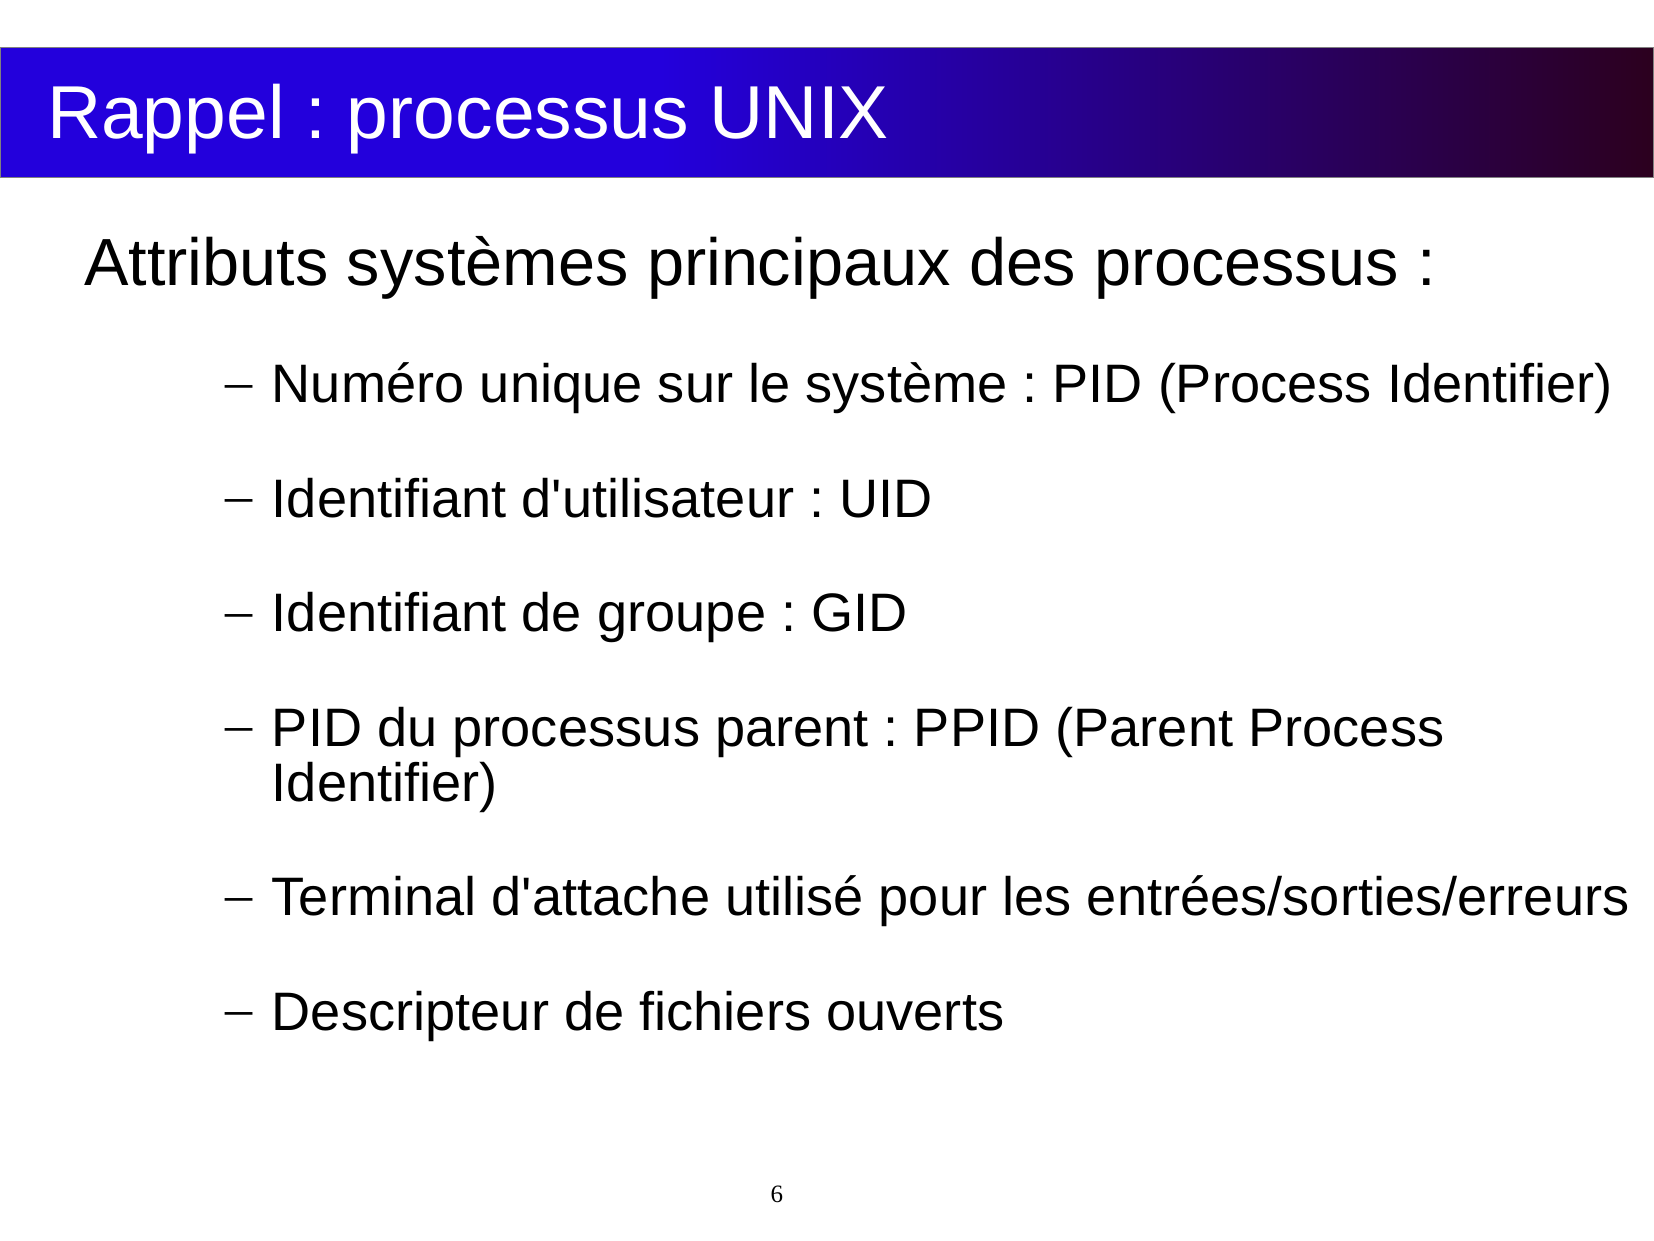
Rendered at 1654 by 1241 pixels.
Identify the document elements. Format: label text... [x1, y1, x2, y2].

title Rappel : processus UNIX [47, 6, 1477, 225]
list Attributs systèmes principaux des processus : Numéro unique sur le système : PID (Process Identifier) Identifiant d'utilisateur : UID Identifiant de groupe : GID PID du processus parent : PPID (Parent Process Identifier) Terminal d'attache utilisé pour les entrées/sorties/erreurs Descripteur de fichiers ouverts [28, 231, 1654, 1134]
